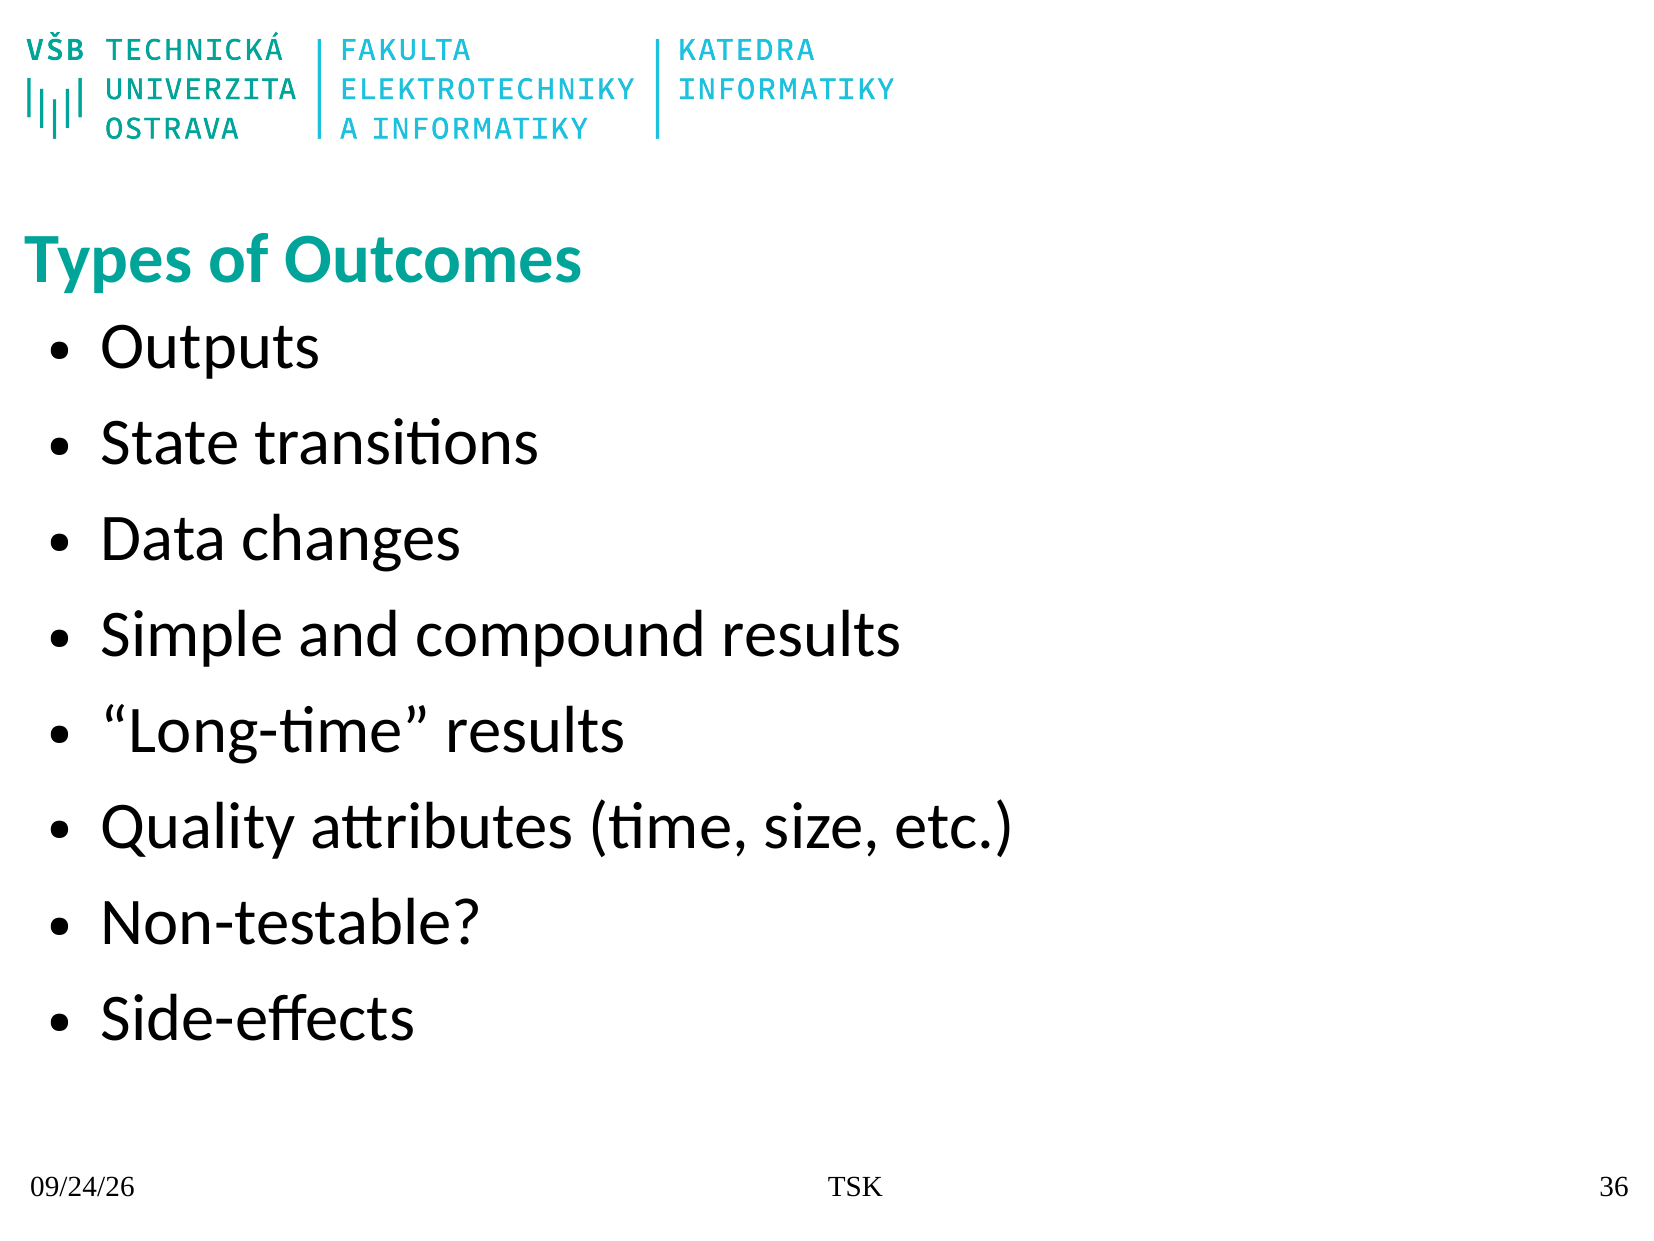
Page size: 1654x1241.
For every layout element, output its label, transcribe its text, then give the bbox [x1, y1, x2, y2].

picture [26, 31, 894, 139]
list Outputs State transitions Data changes Simple and compound results “Long-time” results Quality attributes (time, size, etc.) Non-testable? Side-effects [30, 318, 1629, 1146]
title Types of Outcomes [24, 169, 1629, 300]
